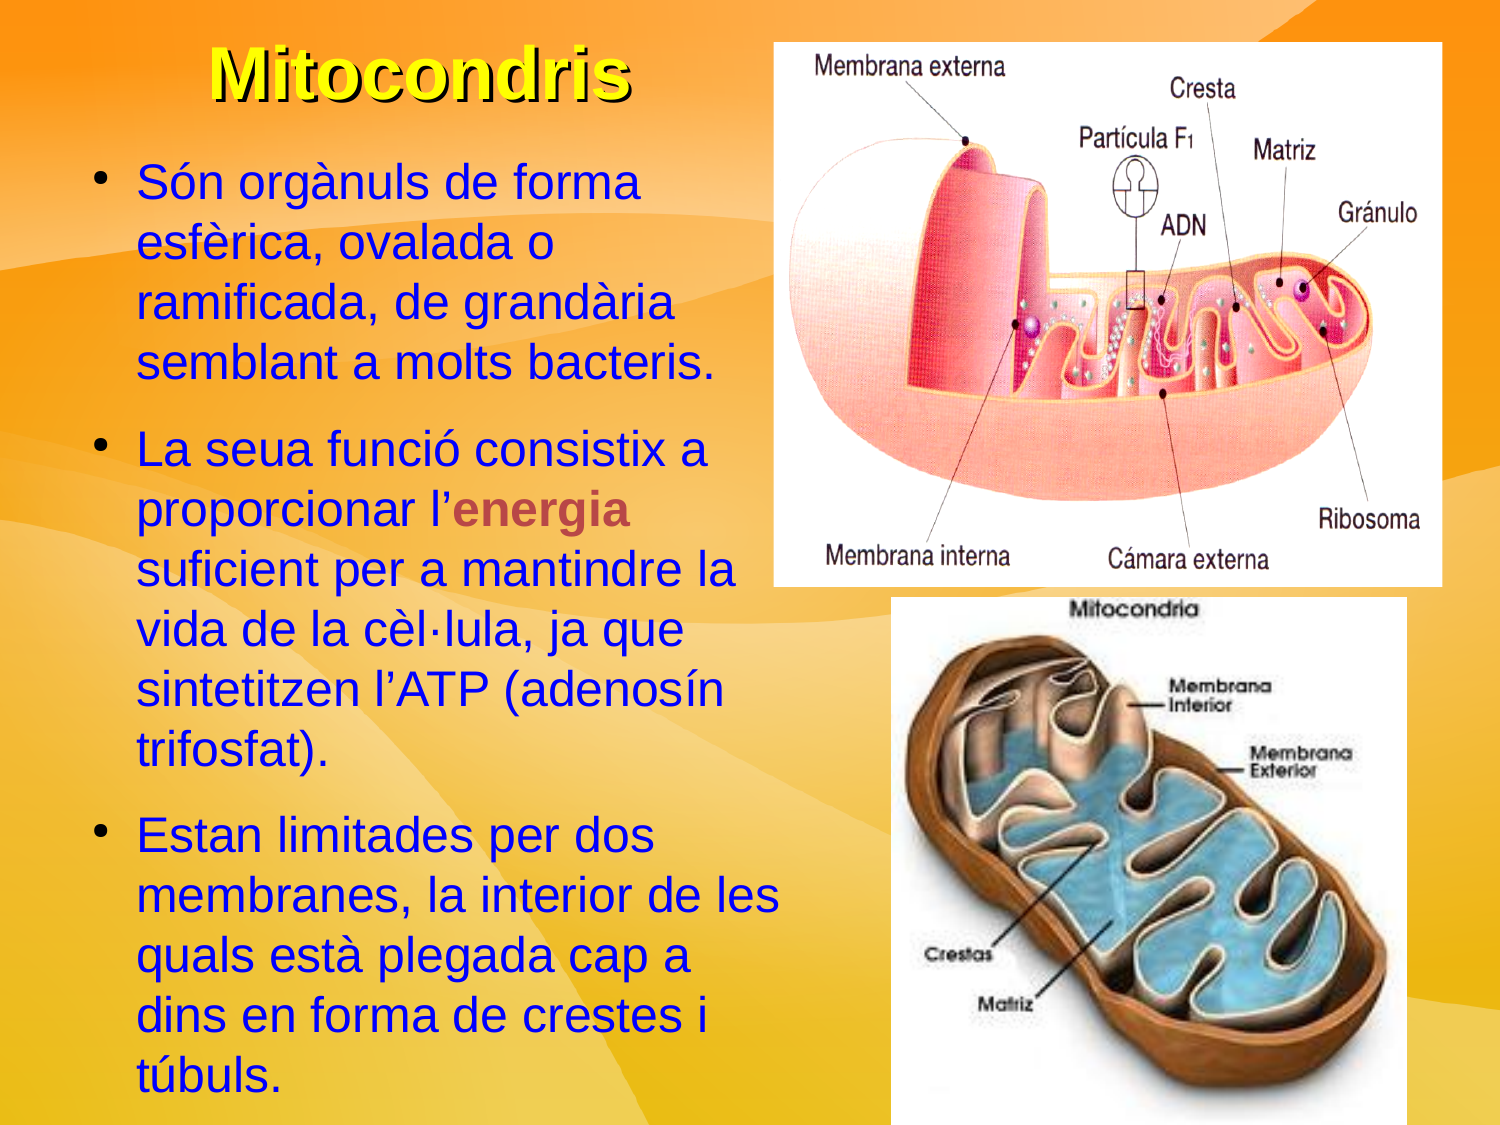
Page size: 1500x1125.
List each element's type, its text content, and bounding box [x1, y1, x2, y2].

title Mitocondris [94, 0, 746, 140]
list Són orgànuls de forma esfèrica, ovalada o ramificada, de grandària semblant a molts bacteris. La seua funció consistix a proporcionar l’energia suficient per a mantindre la vida de la cèl·lula, ja que sintetitzen l’ATP (adenosín trifosfat). Estan limitades per dos membranes, la interior de les quals està plegada cap a dins en forma de crestes i túbuls. [47, 141, 804, 1111]
picture [0, 0, 1500, 1125]
